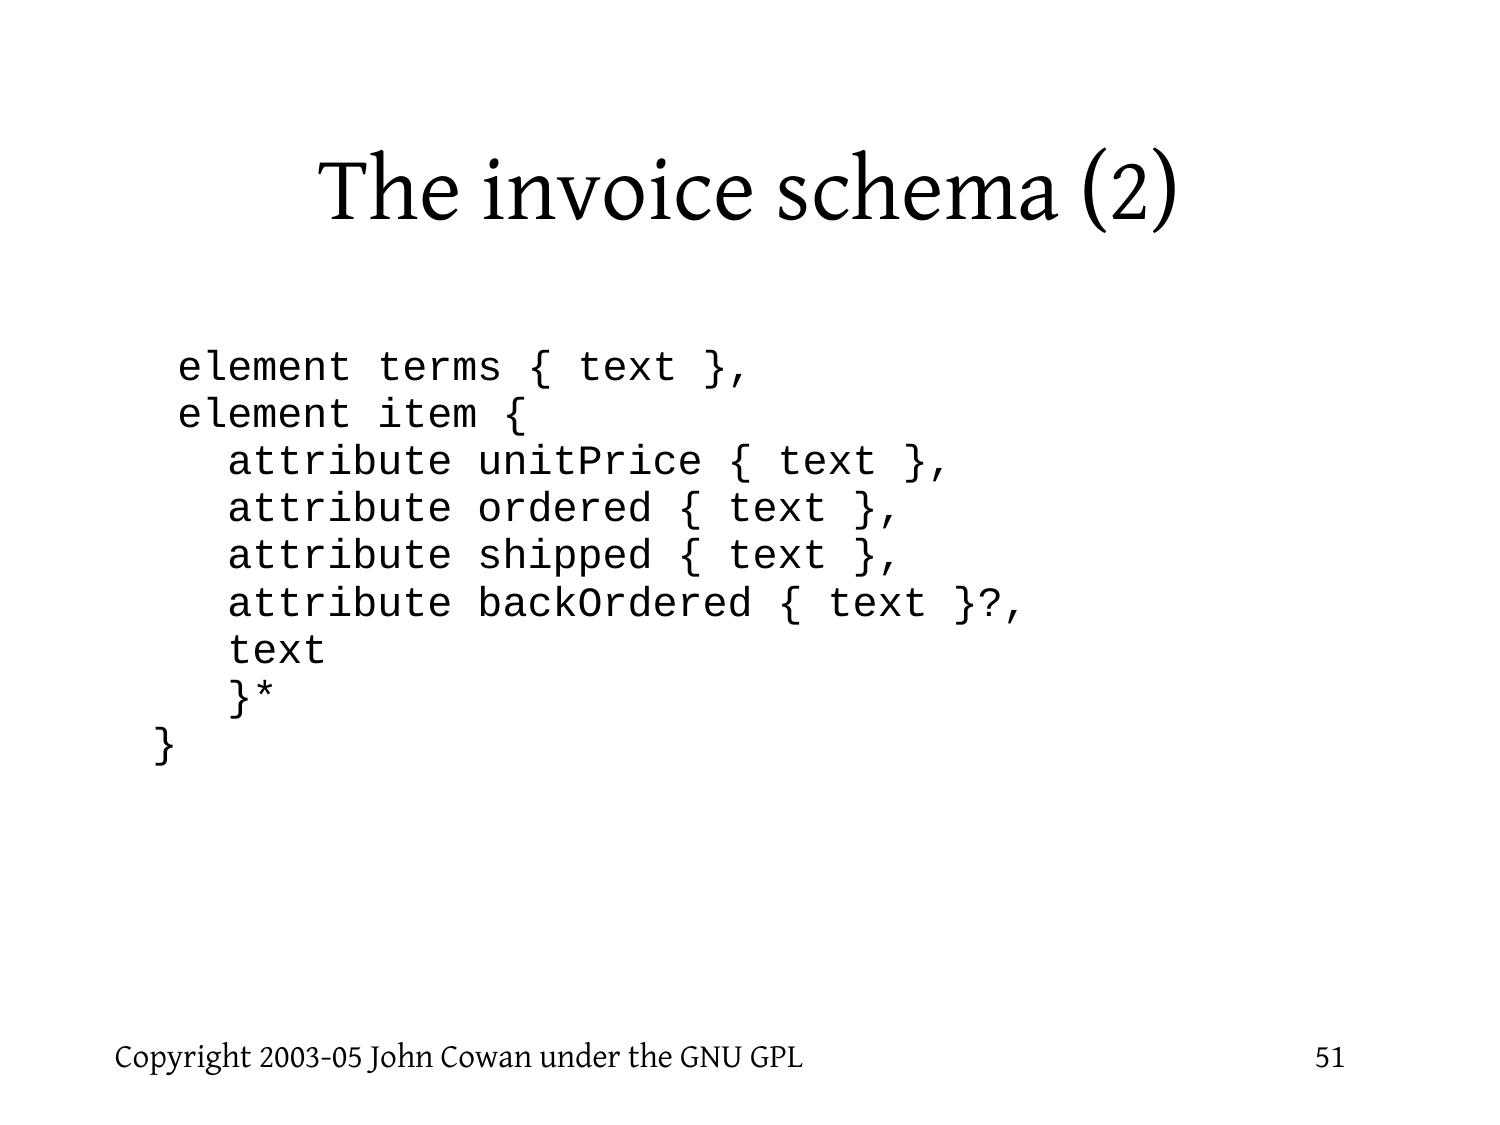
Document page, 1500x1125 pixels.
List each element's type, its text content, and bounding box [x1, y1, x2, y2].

text_box element terms { text }, element item { attribute unitPrice { text }, attribute ordered { text }, attribute shipped { text }, attribute backOrdered { text }?, text }* } [112, 337, 1426, 803]
title The invoice schema (2) [112, 99, 1388, 288]
